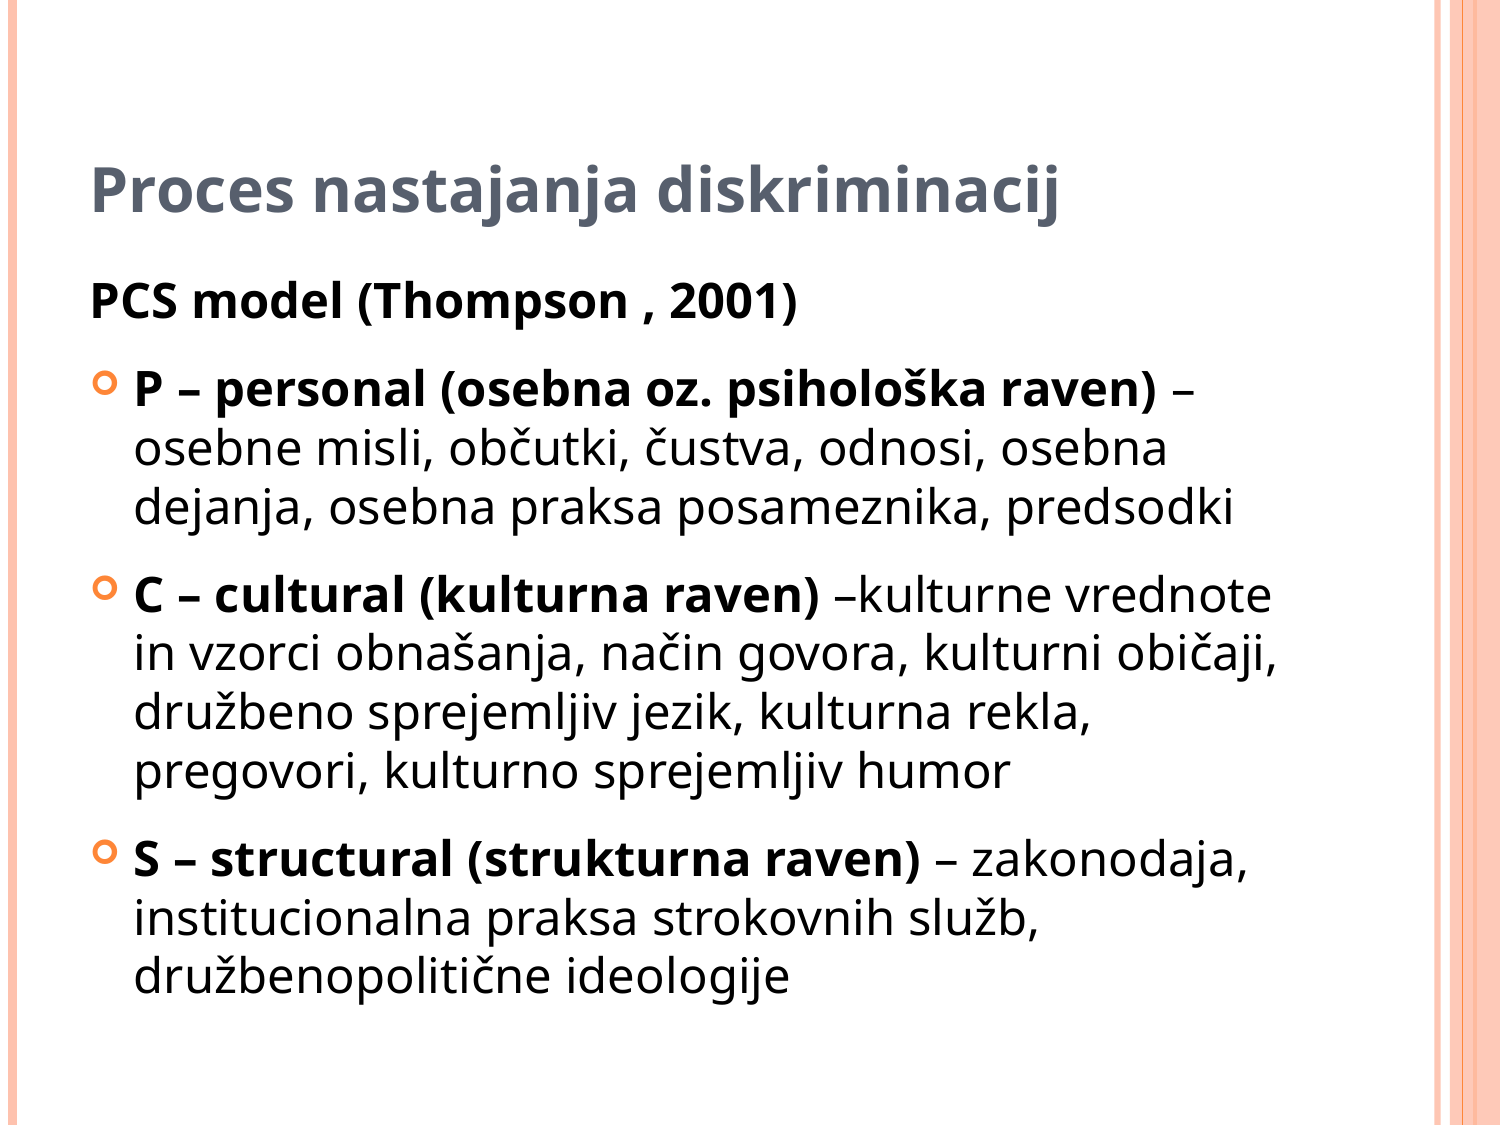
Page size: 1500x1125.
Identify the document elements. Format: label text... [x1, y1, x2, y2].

list PCS model (Thompson , 2001) P – personal (osebna oz. psihološka raven) –osebne misli, občutki, čustva, odnosi, osebna dejanja, osebna praksa posameznika, predsodki C – cultural (kulturna raven) –kulturne vrednote in vzorci obnašanja, način govora, kulturni običaji, družbeno sprejemljiv jezik, kulturna rekla, pregovori, kulturno sprejemljiv humor S – structural (strukturna raven) – zakonodaja, institucionalna praksa strokovnih služb, družbenopolitične ideologije [75, 262, 1300, 1062]
title Proces nastajanja diskriminacij [75, 45, 1300, 233]
